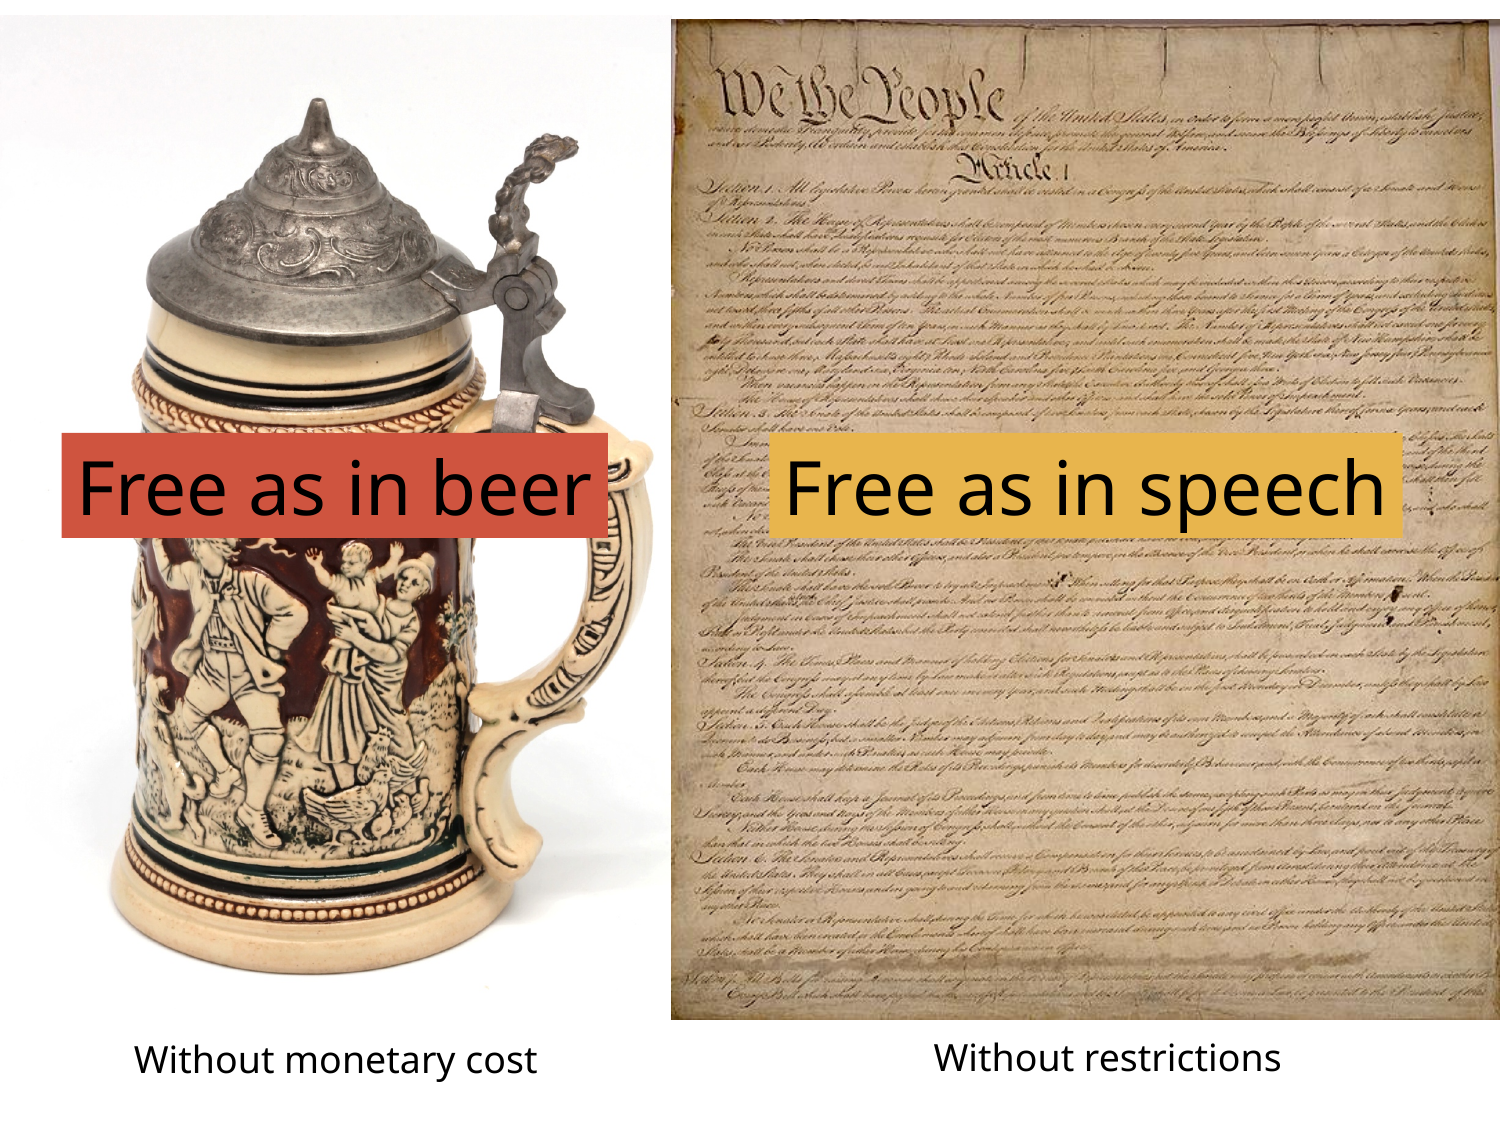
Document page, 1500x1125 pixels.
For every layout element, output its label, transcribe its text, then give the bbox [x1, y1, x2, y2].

text_box Free as in speech [769, 432, 1403, 538]
picture [0, 15, 1500, 1023]
text_box Without restrictions [918, 1026, 1298, 1087]
text_box Free as in beer [61, 432, 608, 538]
text_box Without monetary cost [118, 1028, 553, 1089]
